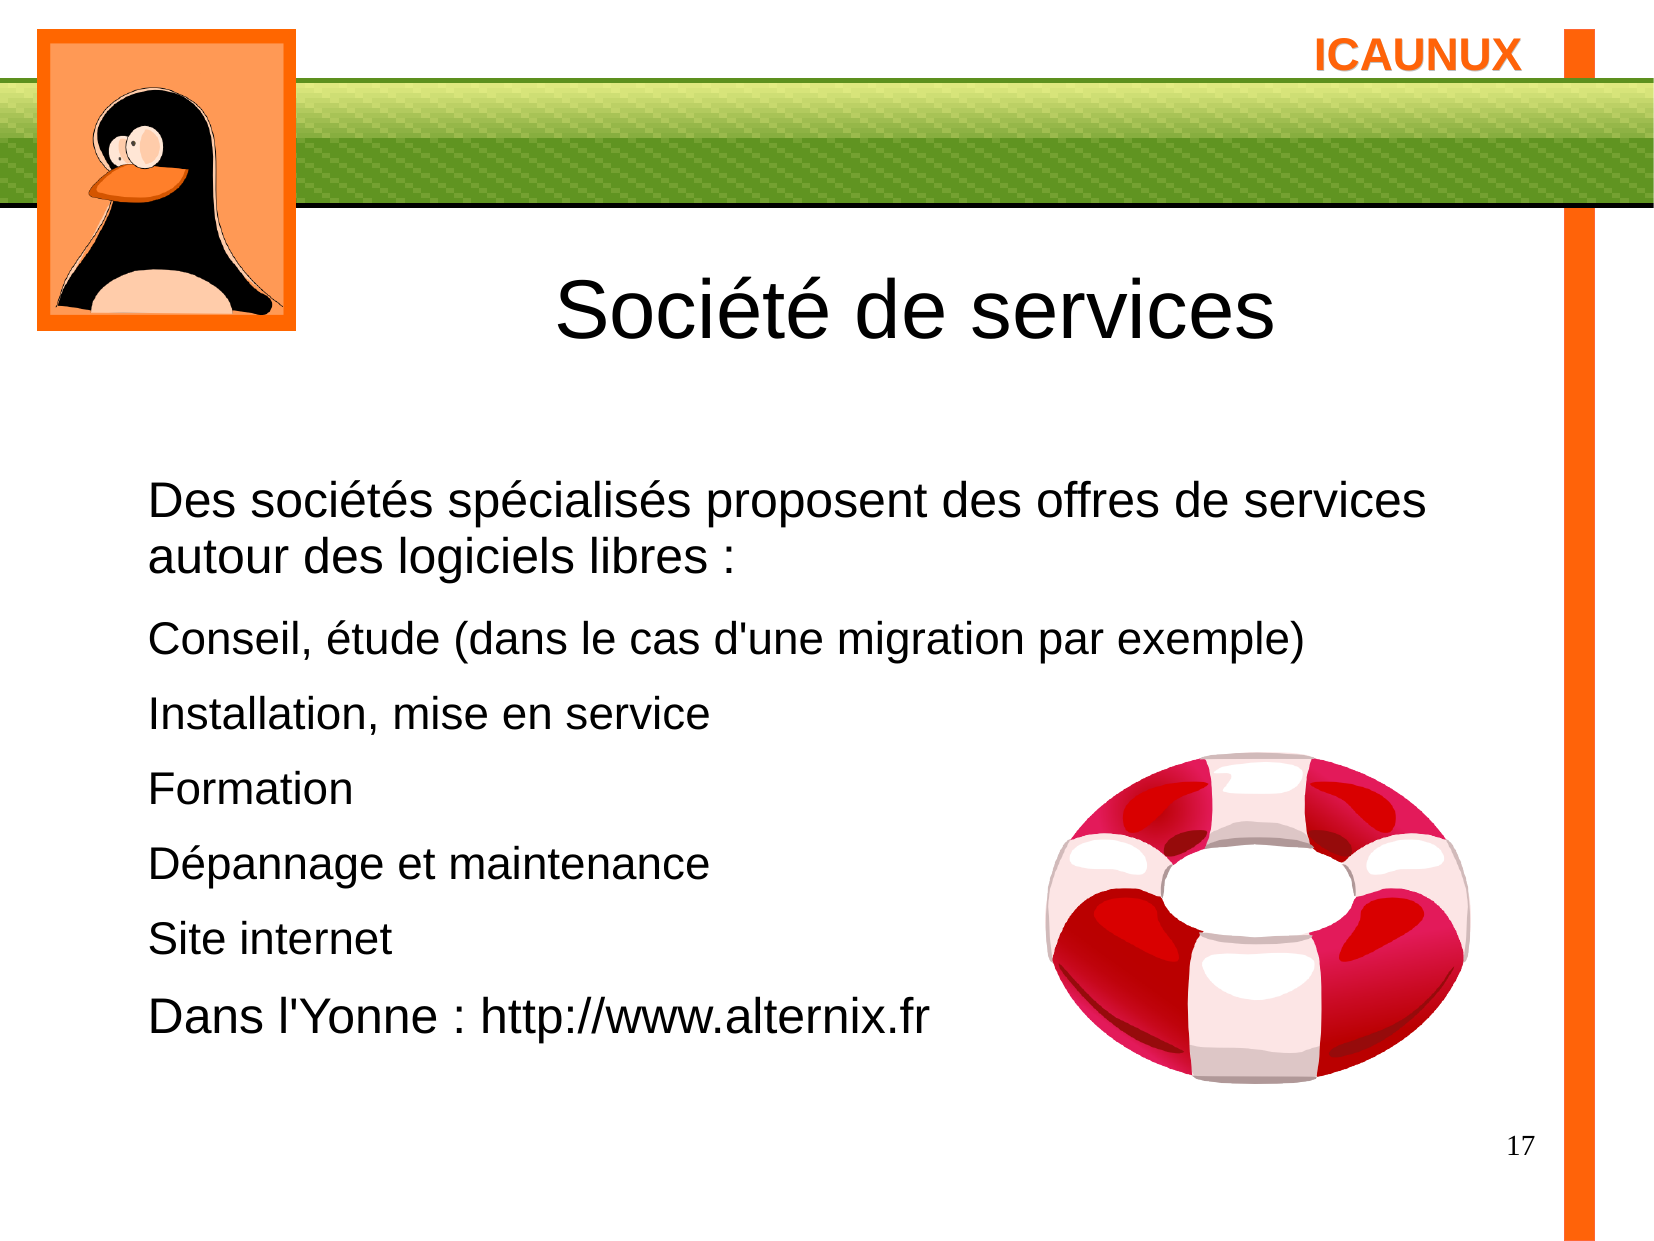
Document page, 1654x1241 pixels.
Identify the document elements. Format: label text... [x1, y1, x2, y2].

list Des sociétés spécialisés proposent des offres de services autour des logiciels libres : Conseil, étude (dans le cas d'une migration par exemple) Installation, mise en service Formation Dépannage et maintenance Site internet Dans l'Yonne : http://www.alternix.fr [147, 472, 1571, 1109]
picture [0, 29, 1654, 331]
picture [1045, 752, 1471, 1084]
title Société de services [324, 235, 1506, 384]
